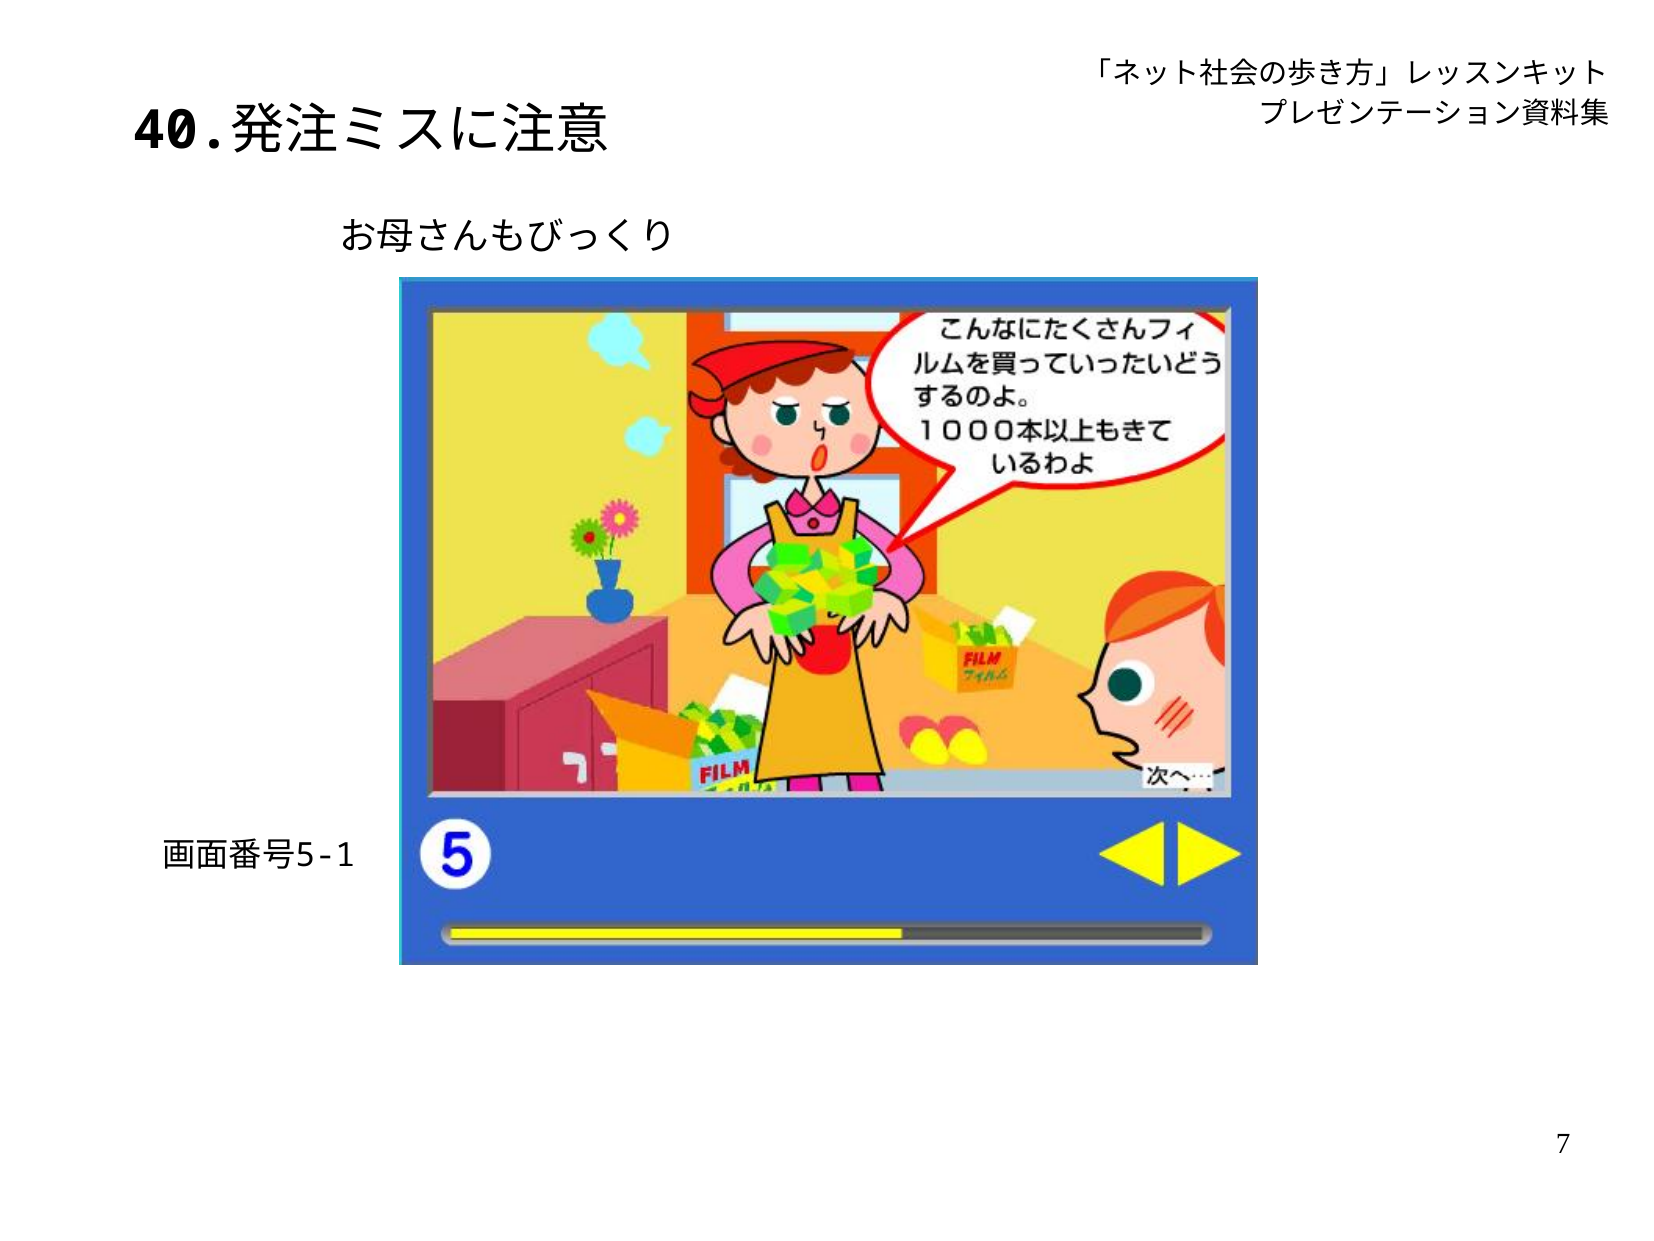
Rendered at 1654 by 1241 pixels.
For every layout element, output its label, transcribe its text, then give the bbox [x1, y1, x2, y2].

picture [399, 277, 1258, 965]
text_box 「ネット社会の歩き方」レッスンキット プレゼンテーション資料集 [1062, 44, 1625, 139]
text_box 画面番号5-1 [147, 826, 384, 882]
text_box 40.発注ミスに注意 [118, 88, 1241, 169]
text_box お母さんもびっくり [324, 206, 1063, 267]
